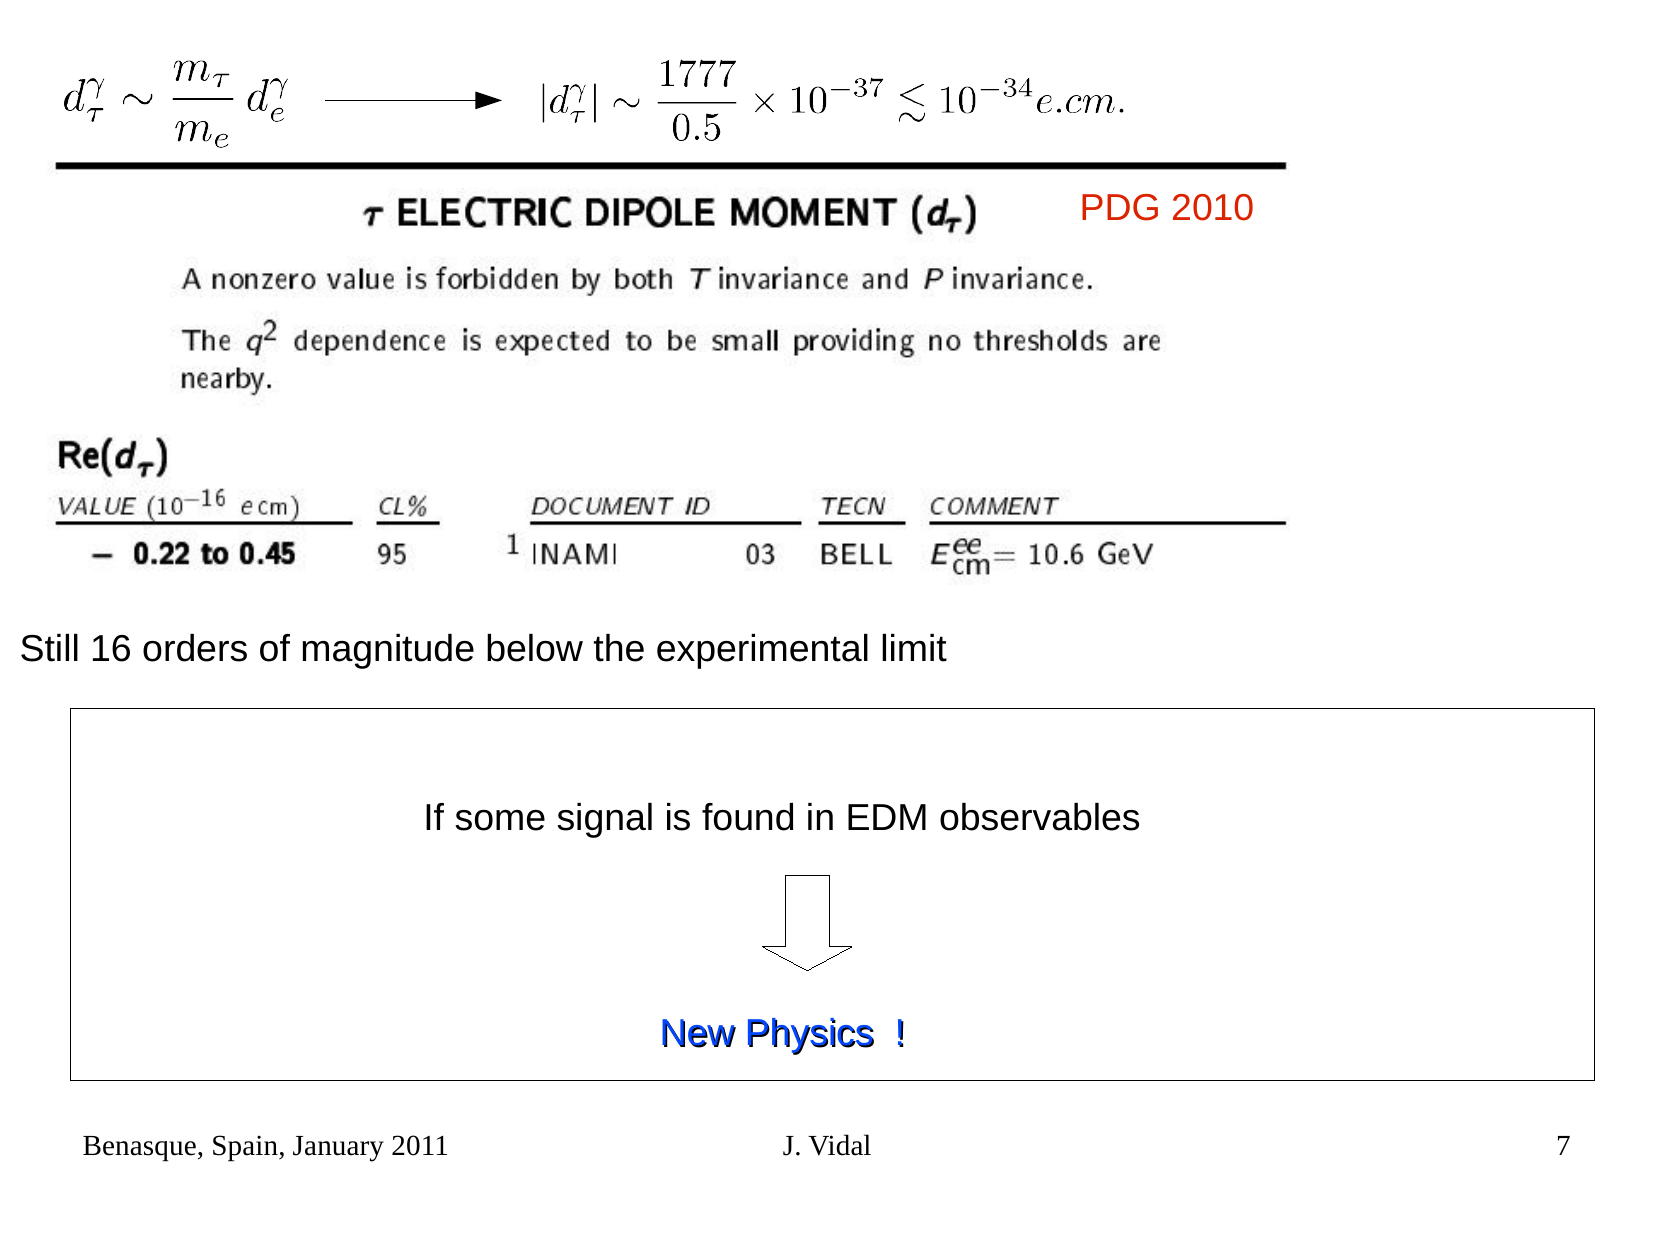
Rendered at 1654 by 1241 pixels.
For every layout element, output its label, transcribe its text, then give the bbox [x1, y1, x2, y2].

text_box Still 16 orders of magnitude below the experimental limit [4, 620, 1536, 681]
text_box [762, 875, 852, 971]
text_box PDG 2010 [1064, 179, 1270, 237]
picture [34, 161, 1300, 585]
picture [531, 55, 1130, 142]
picture [59, 58, 294, 152]
text_box If some signal is found in EDM observables [408, 789, 1156, 851]
text_box New Physics ! [644, 1003, 919, 1063]
